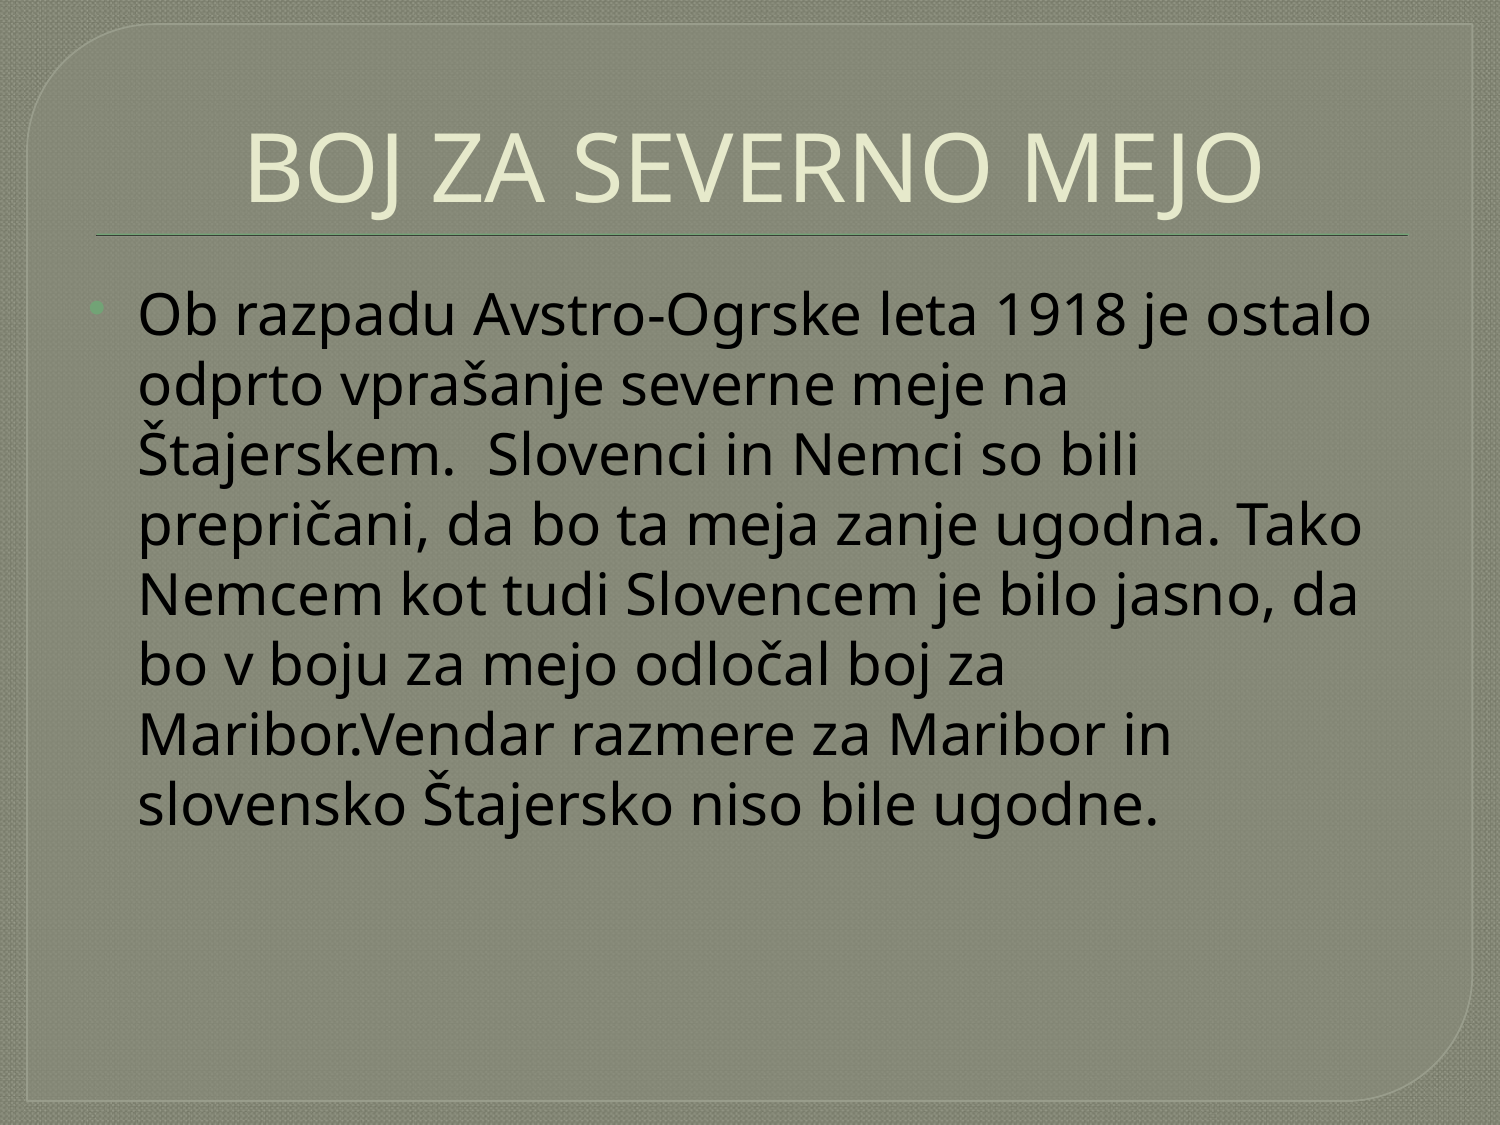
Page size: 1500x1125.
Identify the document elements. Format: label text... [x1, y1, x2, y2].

title BOJ ZA SEVERNO MEJO [75, 41, 1425, 230]
list Ob razpadu Avstro-Ogrske leta 1918 je ostalo odprto vprašanje severne meje na Štajerskem. Slovenci in Nemci so bili prepričani, da bo ta meja zanje ugodna. Tako Nemcem kot tudi Slovencem je bilo jasno, da bo v boju za mejo odločal boj za Maribor.Vendar razmere za Maribor in slovensko Štajersko niso bile ugodne. [75, 270, 1425, 1013]
picture [0, 0, 1500, 1125]
